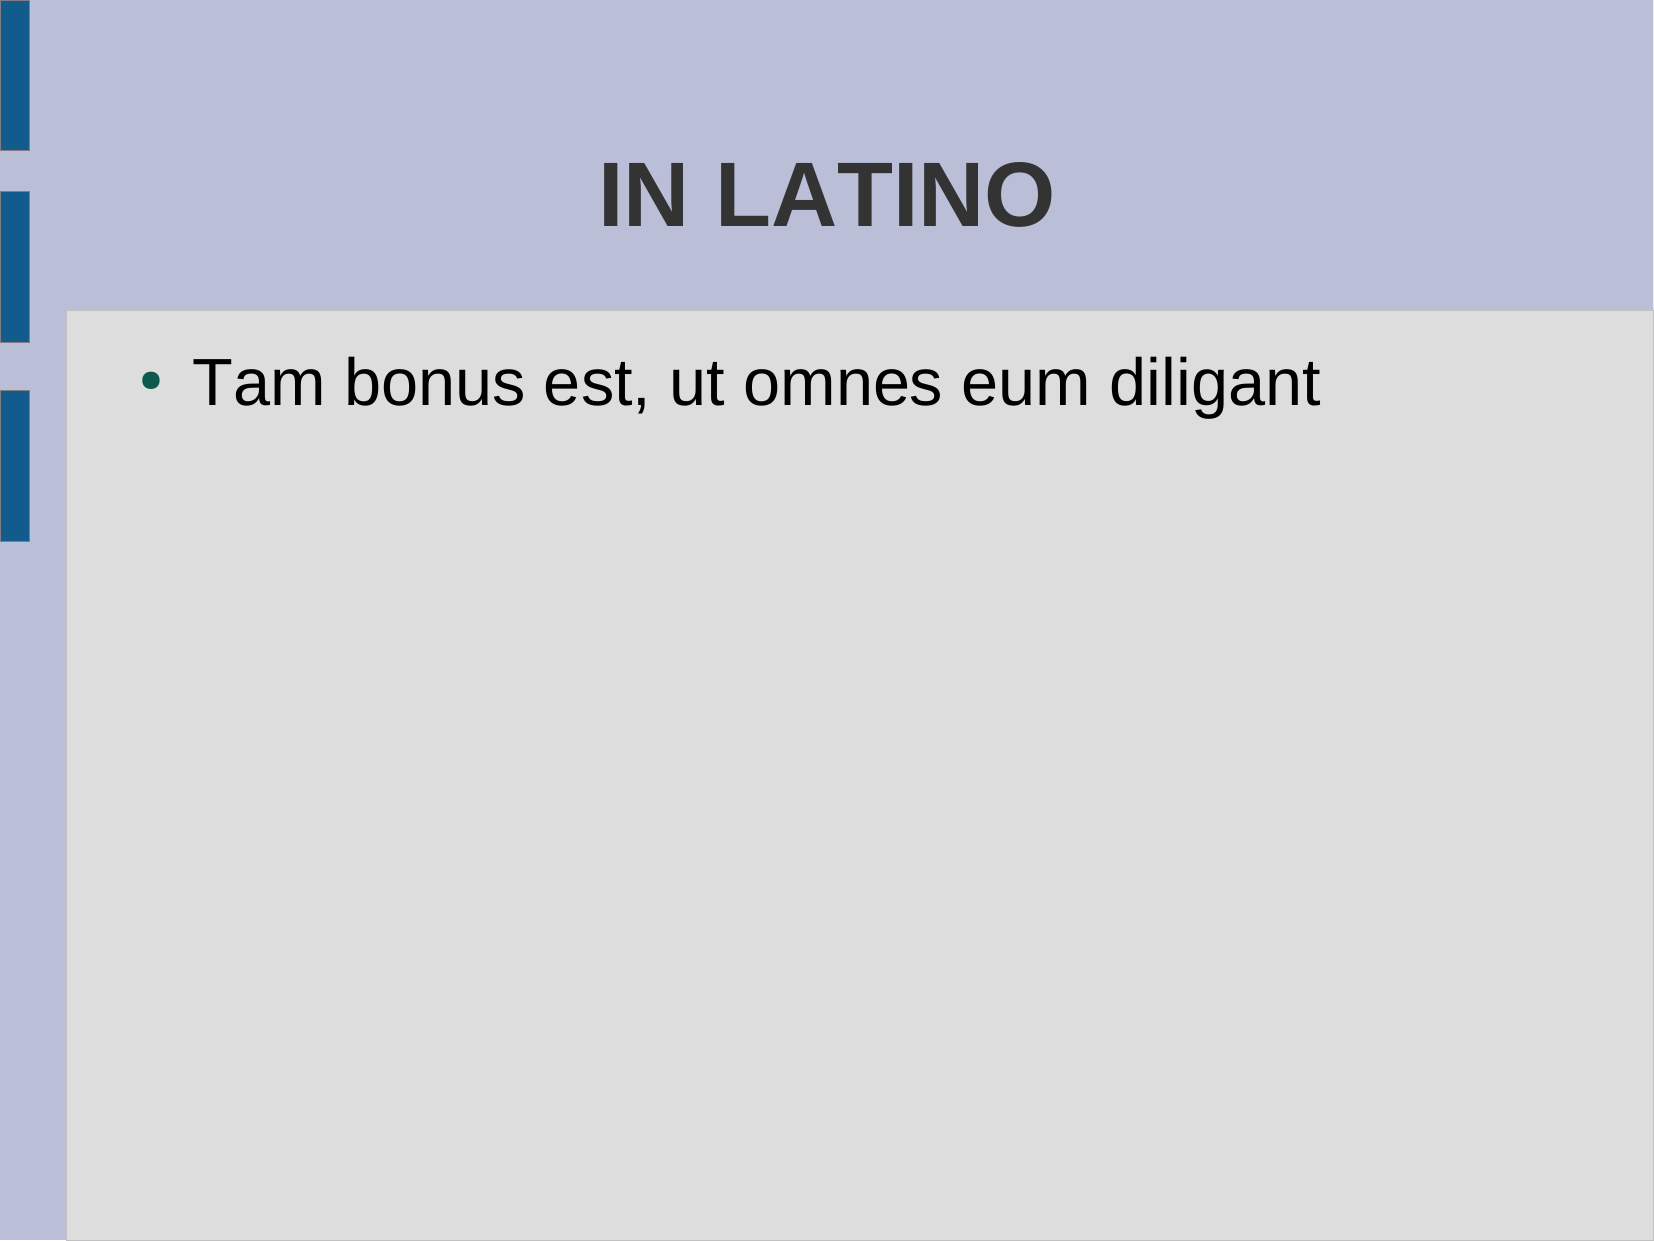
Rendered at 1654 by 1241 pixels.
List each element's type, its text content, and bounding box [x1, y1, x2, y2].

title IN LATINO [121, 91, 1534, 299]
list Tam bonus est, ut omnes eum diligant [121, 344, 1534, 1127]
